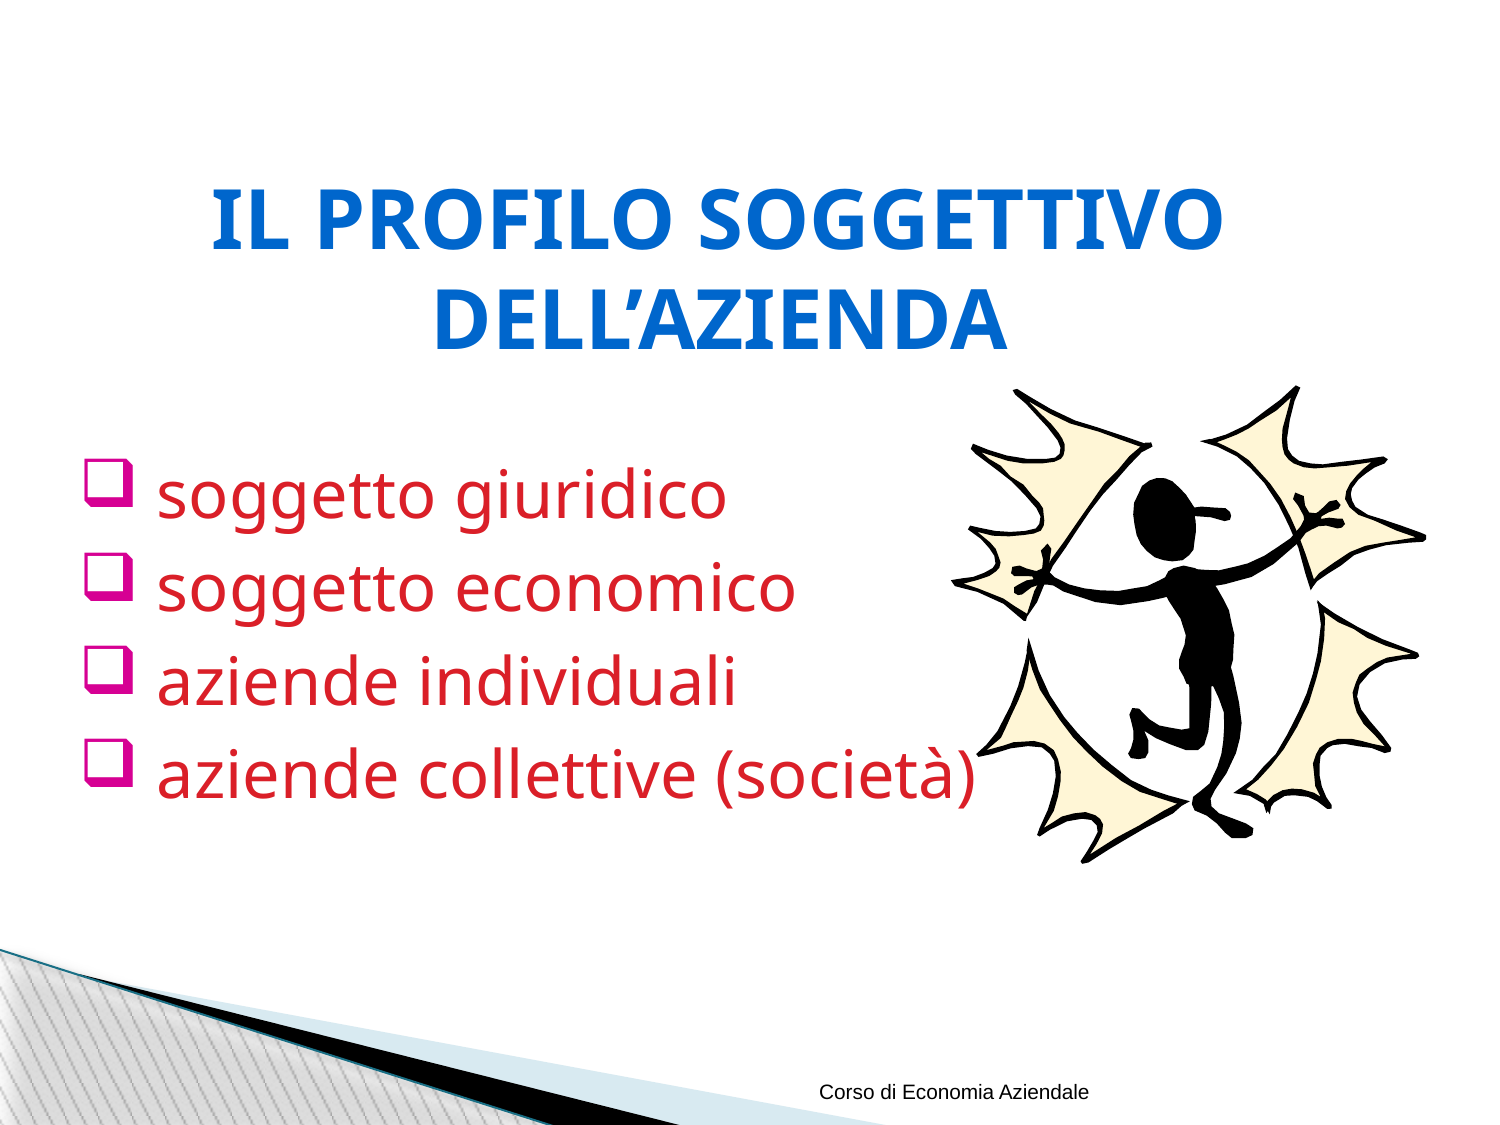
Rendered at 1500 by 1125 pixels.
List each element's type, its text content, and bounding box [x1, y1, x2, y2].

text_box soggetto giuridico soggetto economico aziende individuali aziende collettive (società) [64, 444, 1365, 920]
picture [950, 385, 1427, 864]
text_box IL PROFILO SOGGETTIVO DELL’AZIENDA [100, 148, 1339, 374]
footer Corso di Economia Aziendale [718, 1051, 1105, 1112]
